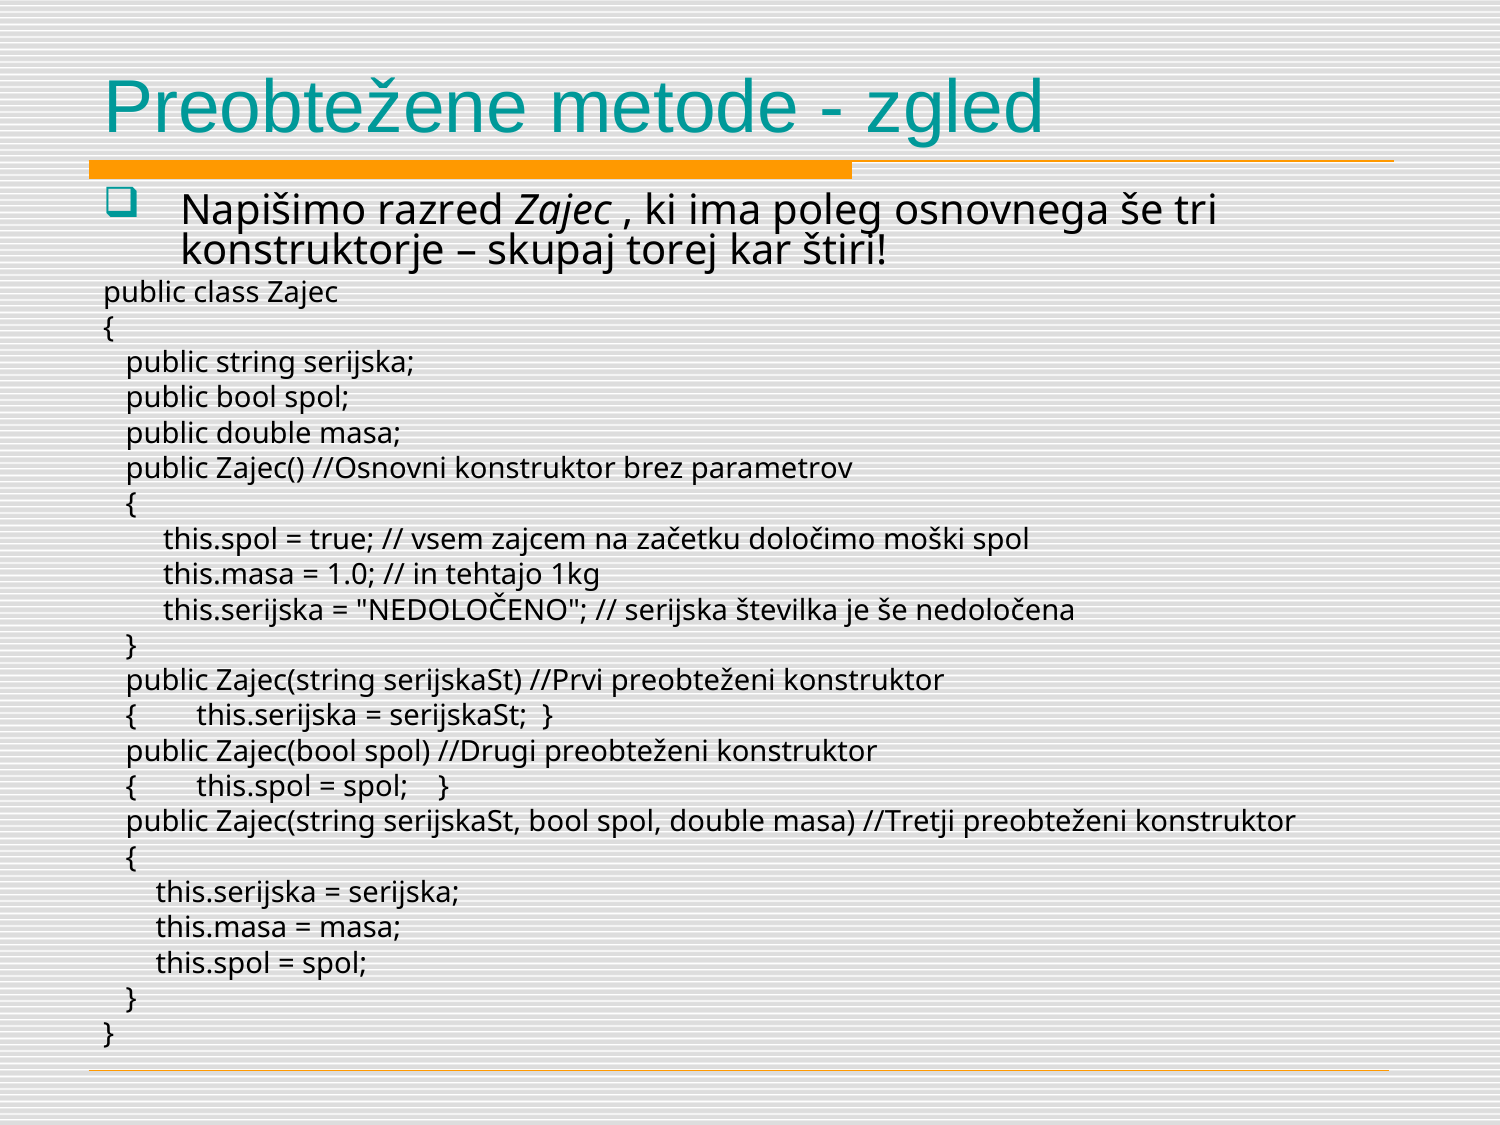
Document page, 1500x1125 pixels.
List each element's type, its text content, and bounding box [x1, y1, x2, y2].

list Napišimo razred Zajec , ki ima poleg osnovnega še tri konstruktorje – skupaj torej kar štiri! public class Zajec { public string serijska; public bool spol; public double masa; public Zajec() //Osnovni konstruktor brez parametrov { this.spol = true; // vsem zajcem na začetku določimo moški spol this.masa = 1.0; // in tehtajo 1kg this.serijska = "NEDOLOČENO"; // serijska številka je še nedoločena } public Zajec(string serijskaSt) //Prvi preobteženi konstruktor { this.serijska = serijskaSt; } public Zajec(bool spol) //Drugi preobteženi konstruktor { this.spol = spol; } public Zajec(string serijskaSt, bool spol, double masa) //Tretji preobteženi konstruktor { this.serijska = serijska; this.masa = masa; this.spol = spol; } } [88, 184, 1471, 1059]
title Preobtežene metode - zgled [88, 42, 1401, 155]
picture [0, 0, 1500, 1125]
